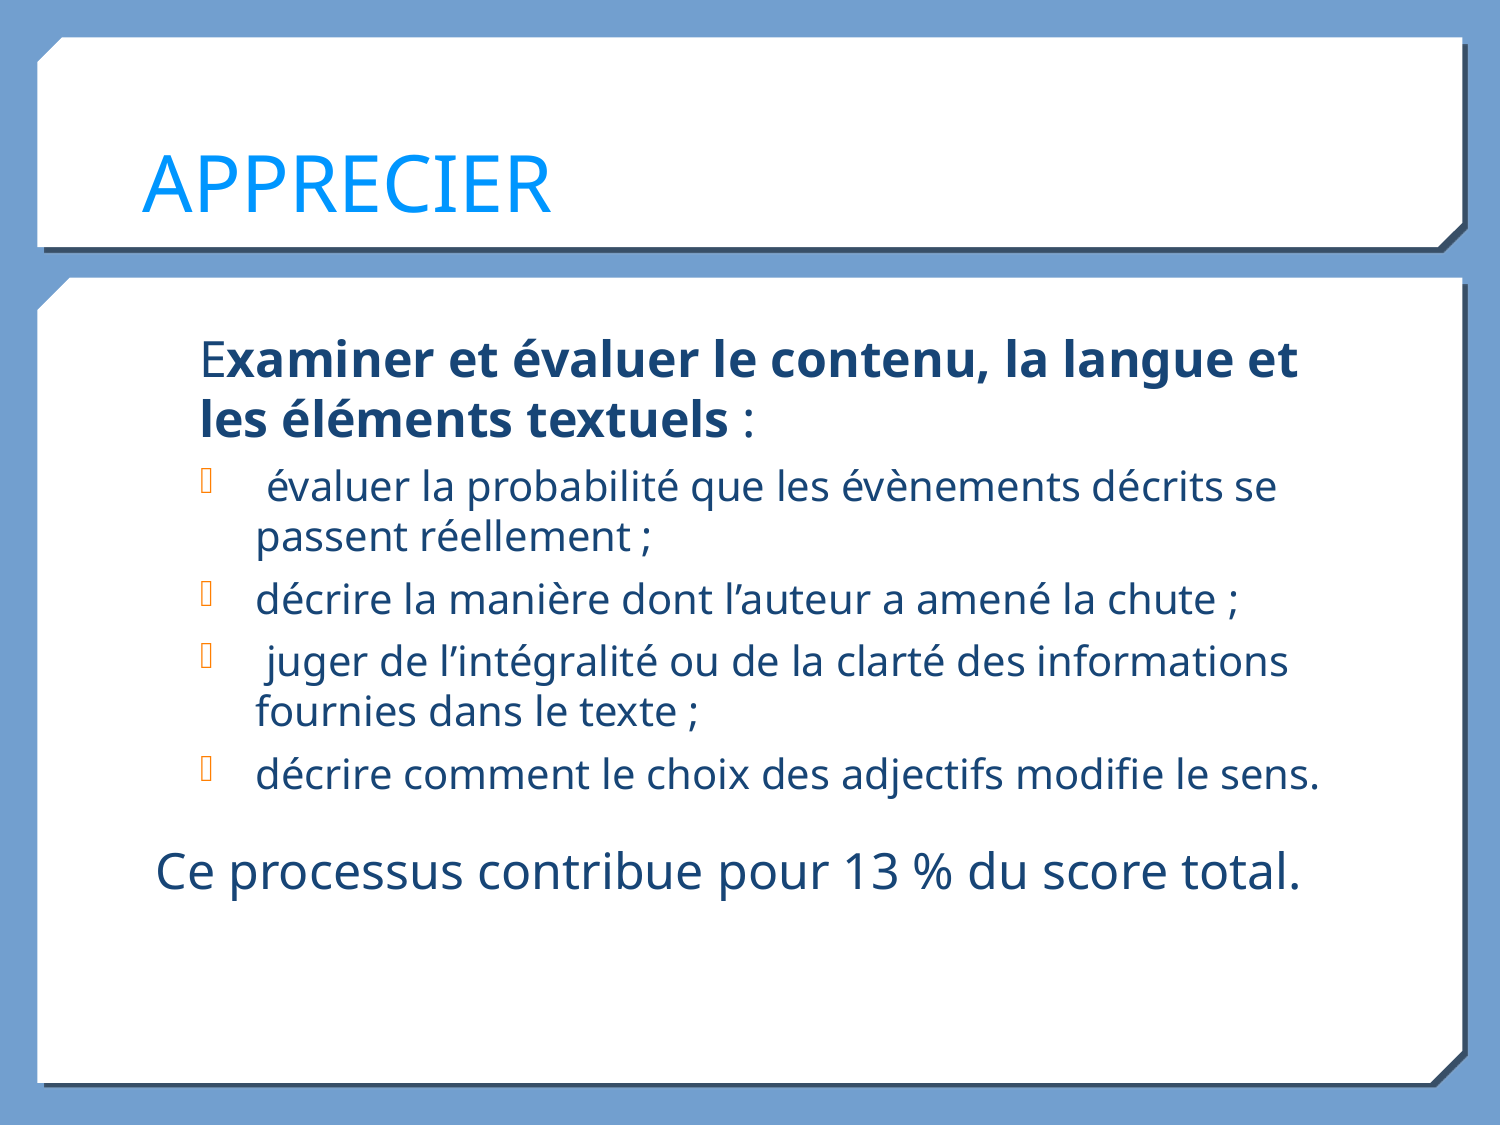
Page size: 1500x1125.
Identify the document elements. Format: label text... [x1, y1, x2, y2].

list Examiner et évaluer le contenu, la langue et les éléments textuels : évaluer la probabilité que les évènements décrits se passent réellement ; décrire la manière dont l’auteur a amené la chute ; juger de l’intégralité ou de la clarté des informations fournies dans le texte ; décrire comment le choix des adjectifs modifie le sens. Ce processus contribue pour 13 % du score total. [127, 319, 1372, 978]
title APPRECIER [127, 48, 1372, 236]
